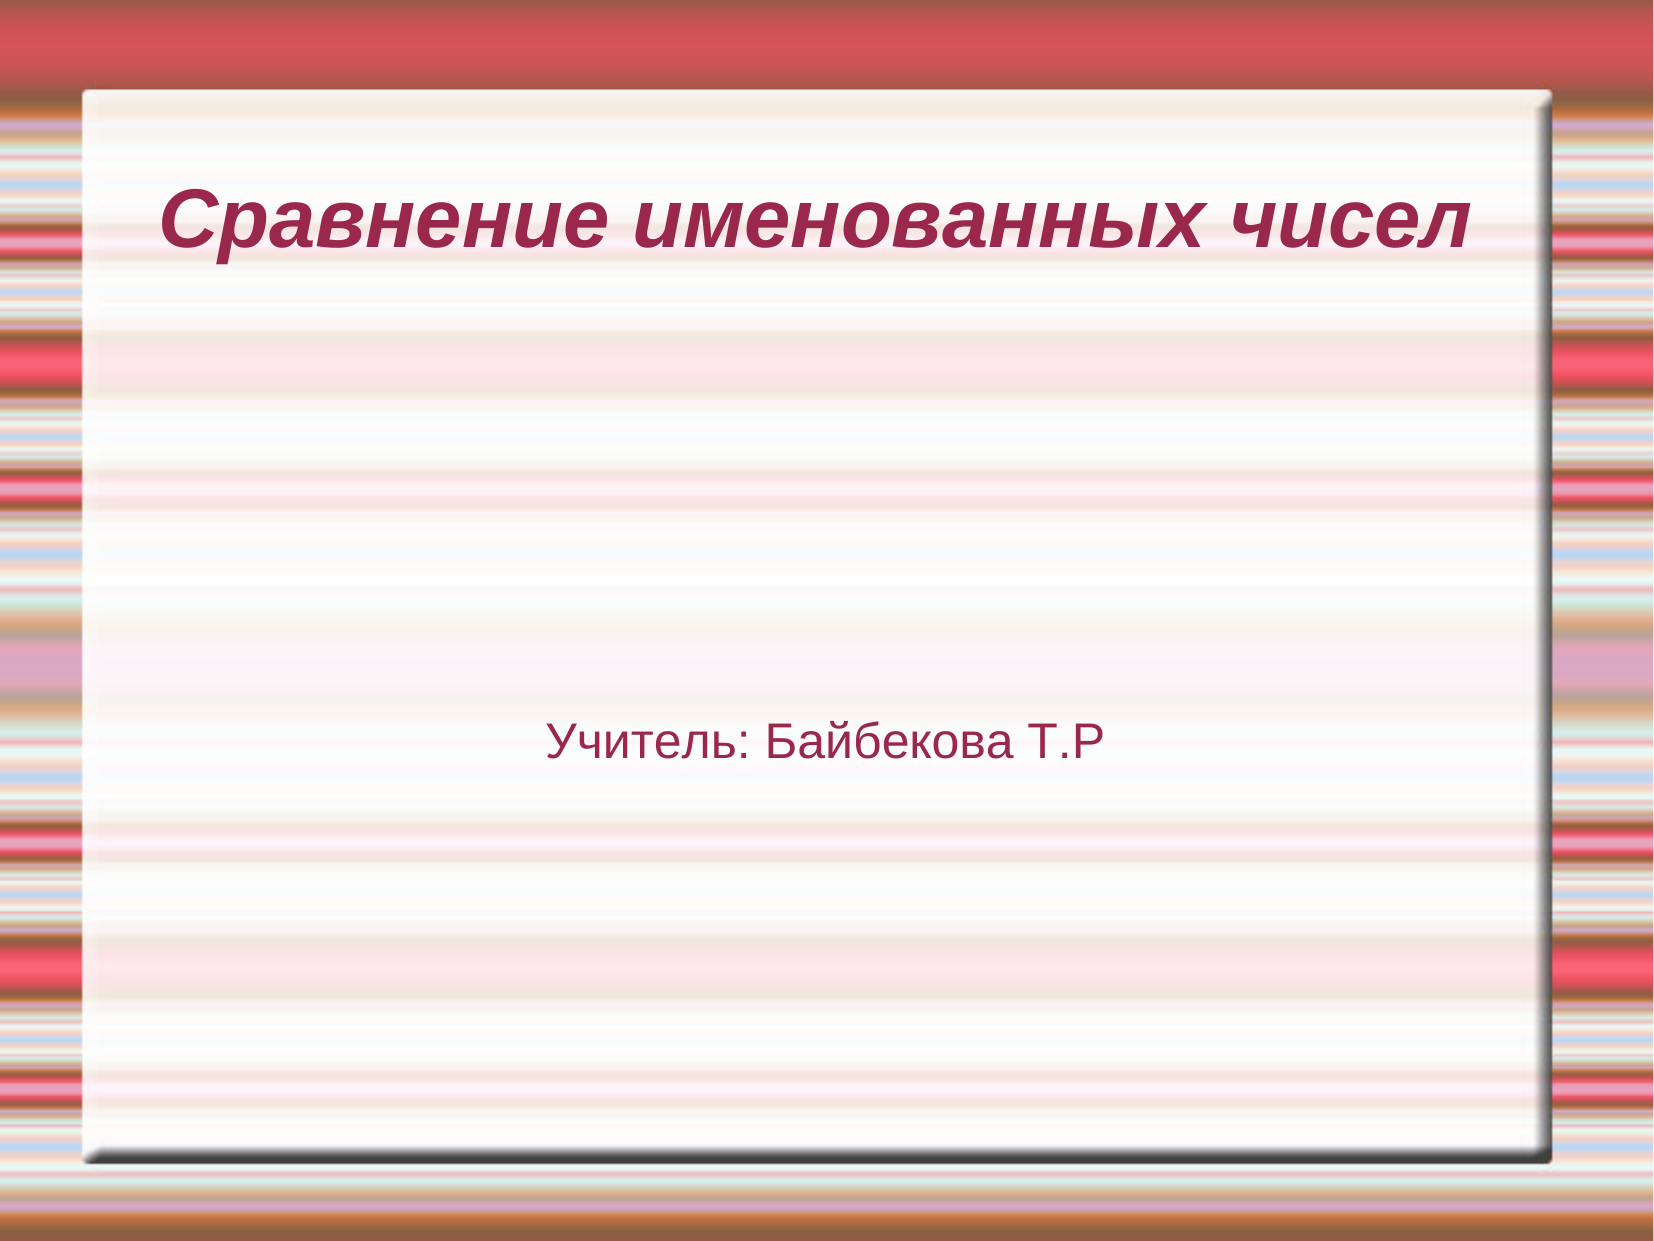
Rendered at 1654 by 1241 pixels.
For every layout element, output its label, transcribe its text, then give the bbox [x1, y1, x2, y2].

title Сравнение именованных чисел [121, 114, 1534, 322]
picture [0, 0, 1654, 1241]
subtitle Учитель: Байбекова Т.Р [134, 350, 1516, 1132]
